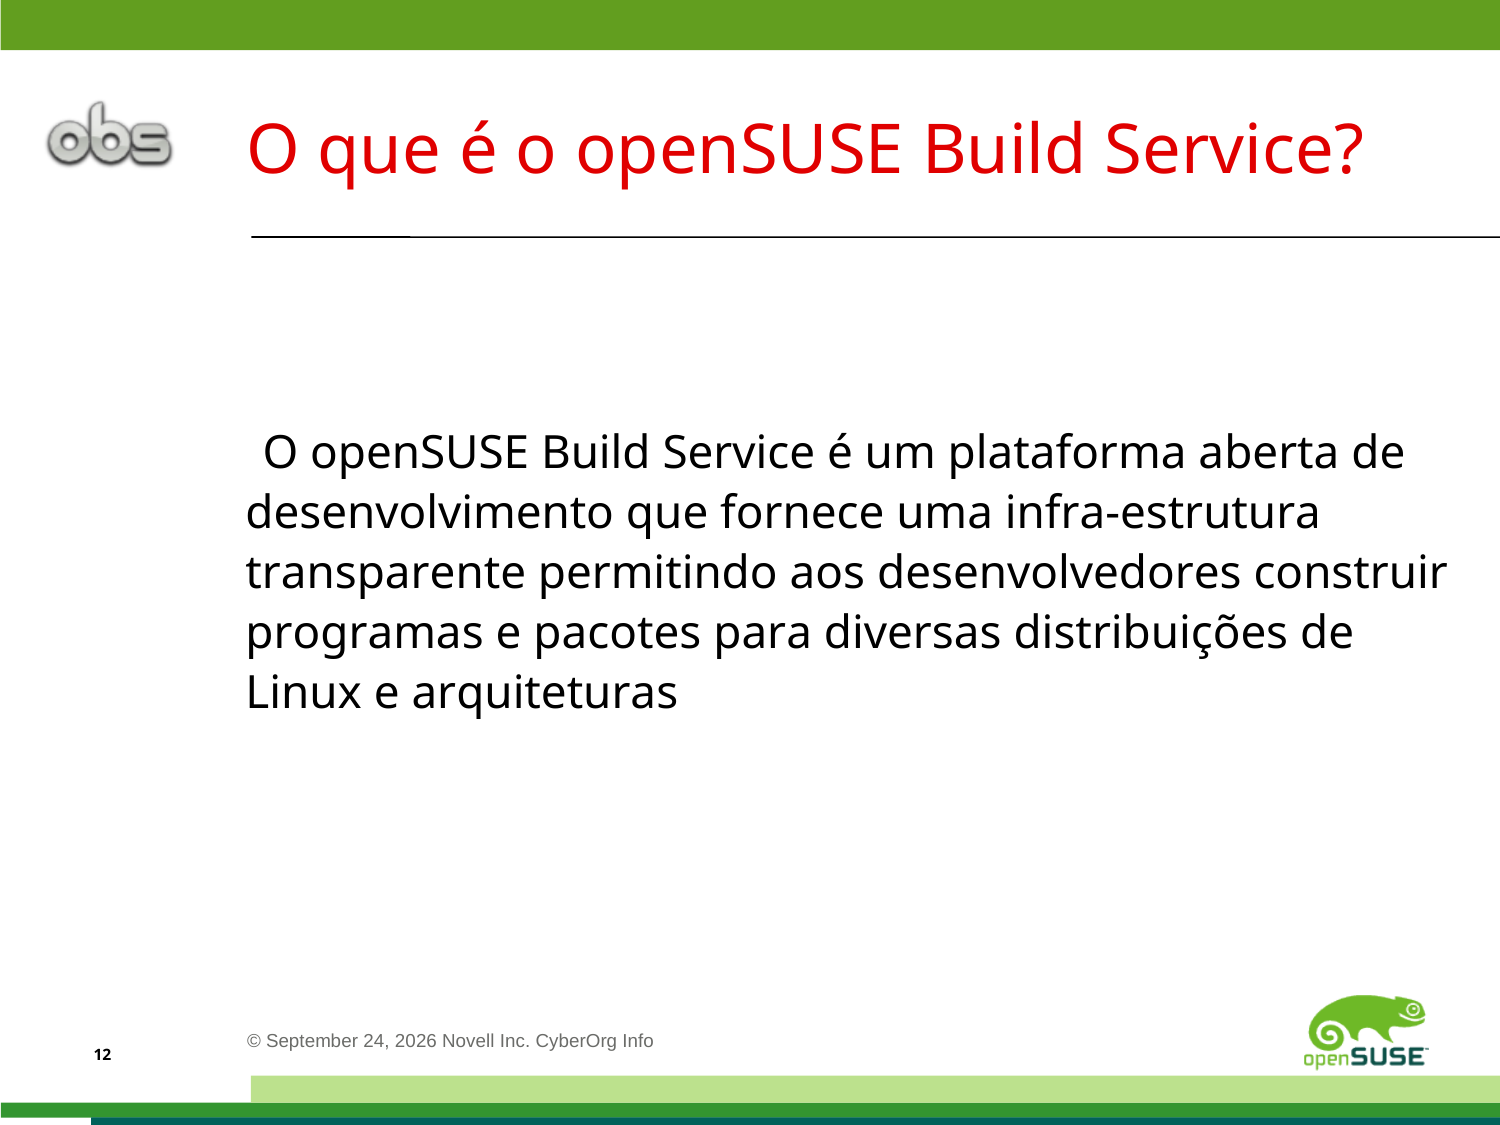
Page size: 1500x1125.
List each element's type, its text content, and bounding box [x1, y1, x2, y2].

title O que é o openSUSE Build Service? [246, 68, 1409, 231]
picture [32, 55, 189, 212]
list O openSUSE Build Service é um plataforma aberta de desenvolvimento que fornece uma infra-estrutura transparente permitindo aos desenvolvedores construir programas e pacotes para diversas distribuições de Linux e arquiteturas [245, 267, 1458, 1010]
picture [1304, 1010, 1429, 1071]
